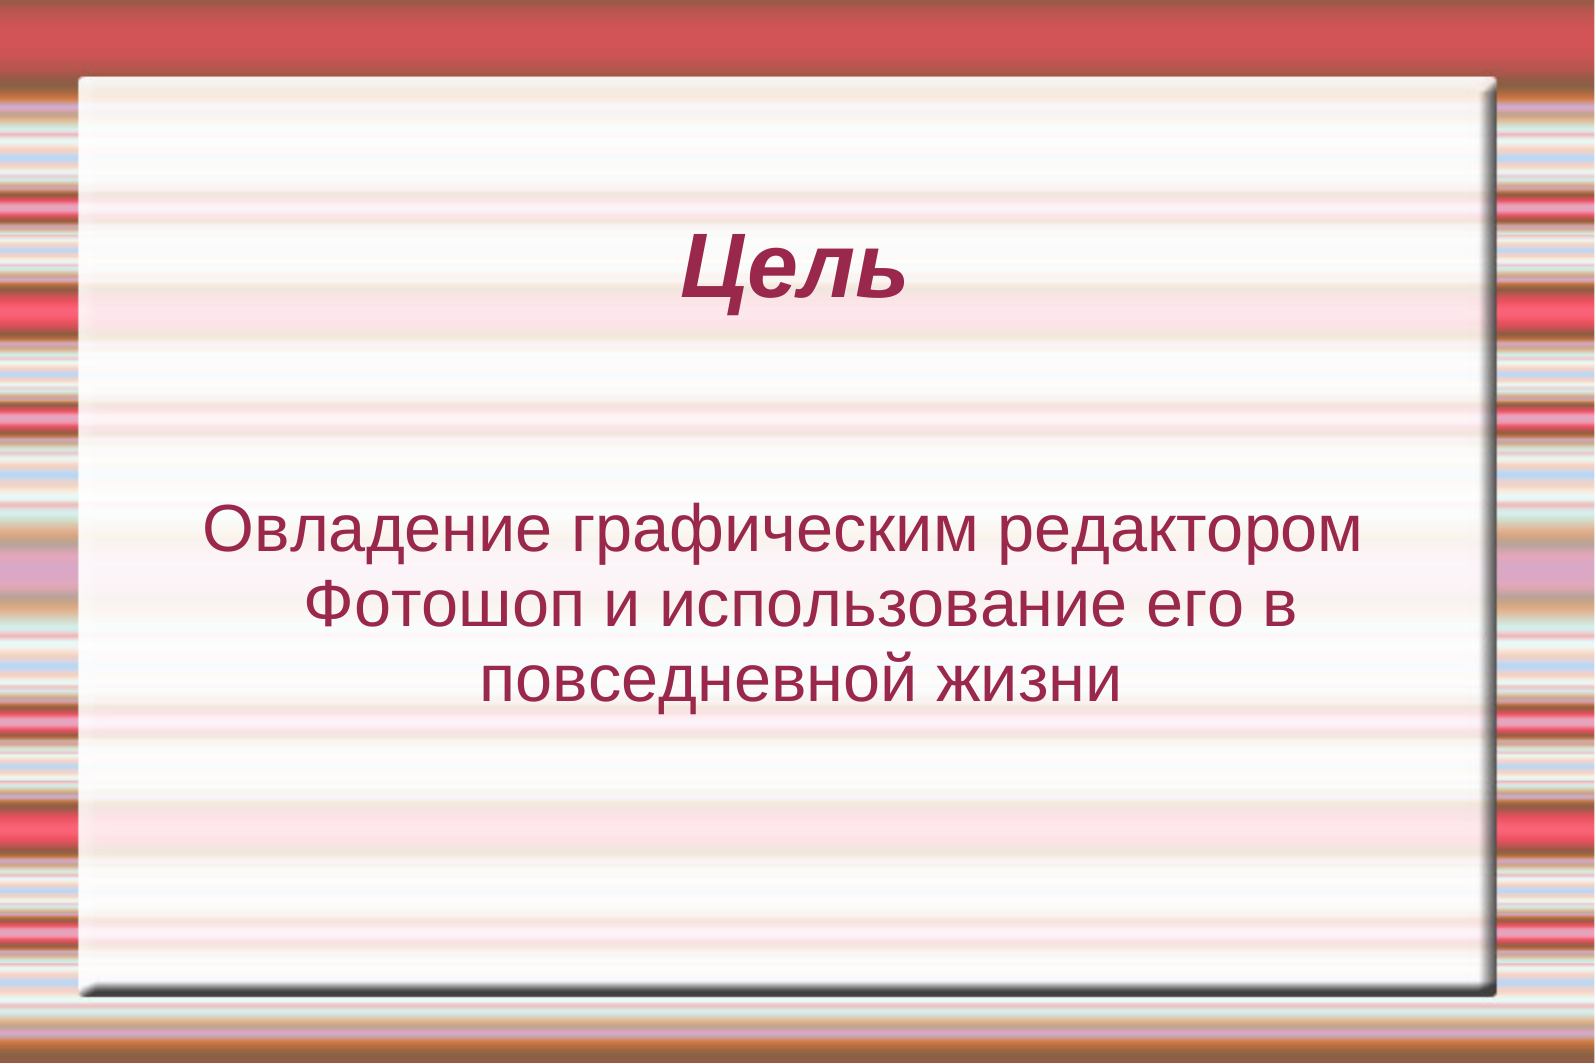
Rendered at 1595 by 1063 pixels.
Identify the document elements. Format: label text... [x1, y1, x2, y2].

title Цель [114, 177, 1477, 355]
picture [0, 0, 1595, 1063]
subtitle Овладение графическим редактором Фотошоп и использование его в повседневной жизни [118, 354, 1450, 853]
